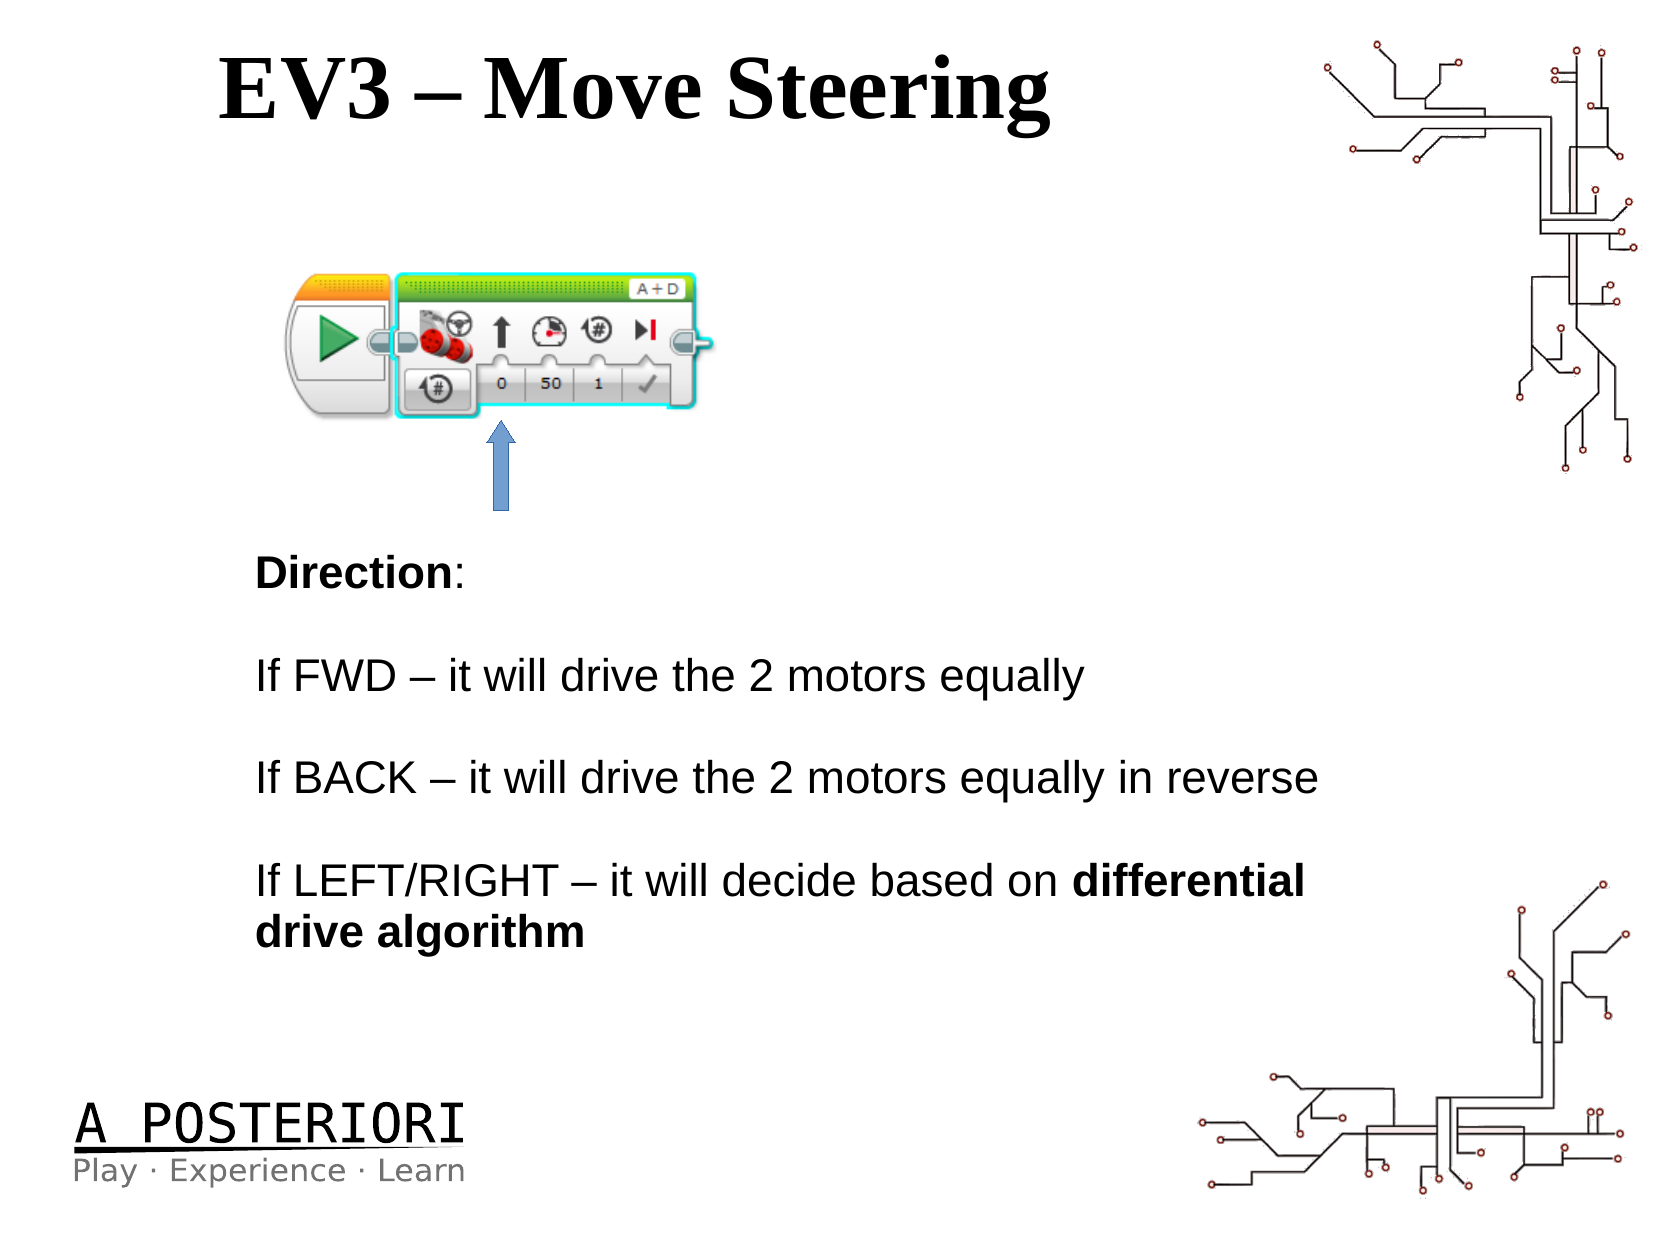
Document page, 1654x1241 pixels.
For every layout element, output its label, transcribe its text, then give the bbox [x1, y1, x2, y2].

picture [270, 260, 720, 430]
picture [1175, 862, 1636, 1201]
title EV3 – Move Steering [11, 0, 1261, 190]
text_box [486, 420, 516, 511]
picture [73, 1101, 466, 1189]
text_box Direction: If FWD – it will drive the 2 motors equally If BACK – it will drive the 2 motors equally in reverse If LEFT/RIGHT – it will decide based on differential drive algorithm [240, 540, 1336, 1012]
picture [1305, 35, 1643, 496]
